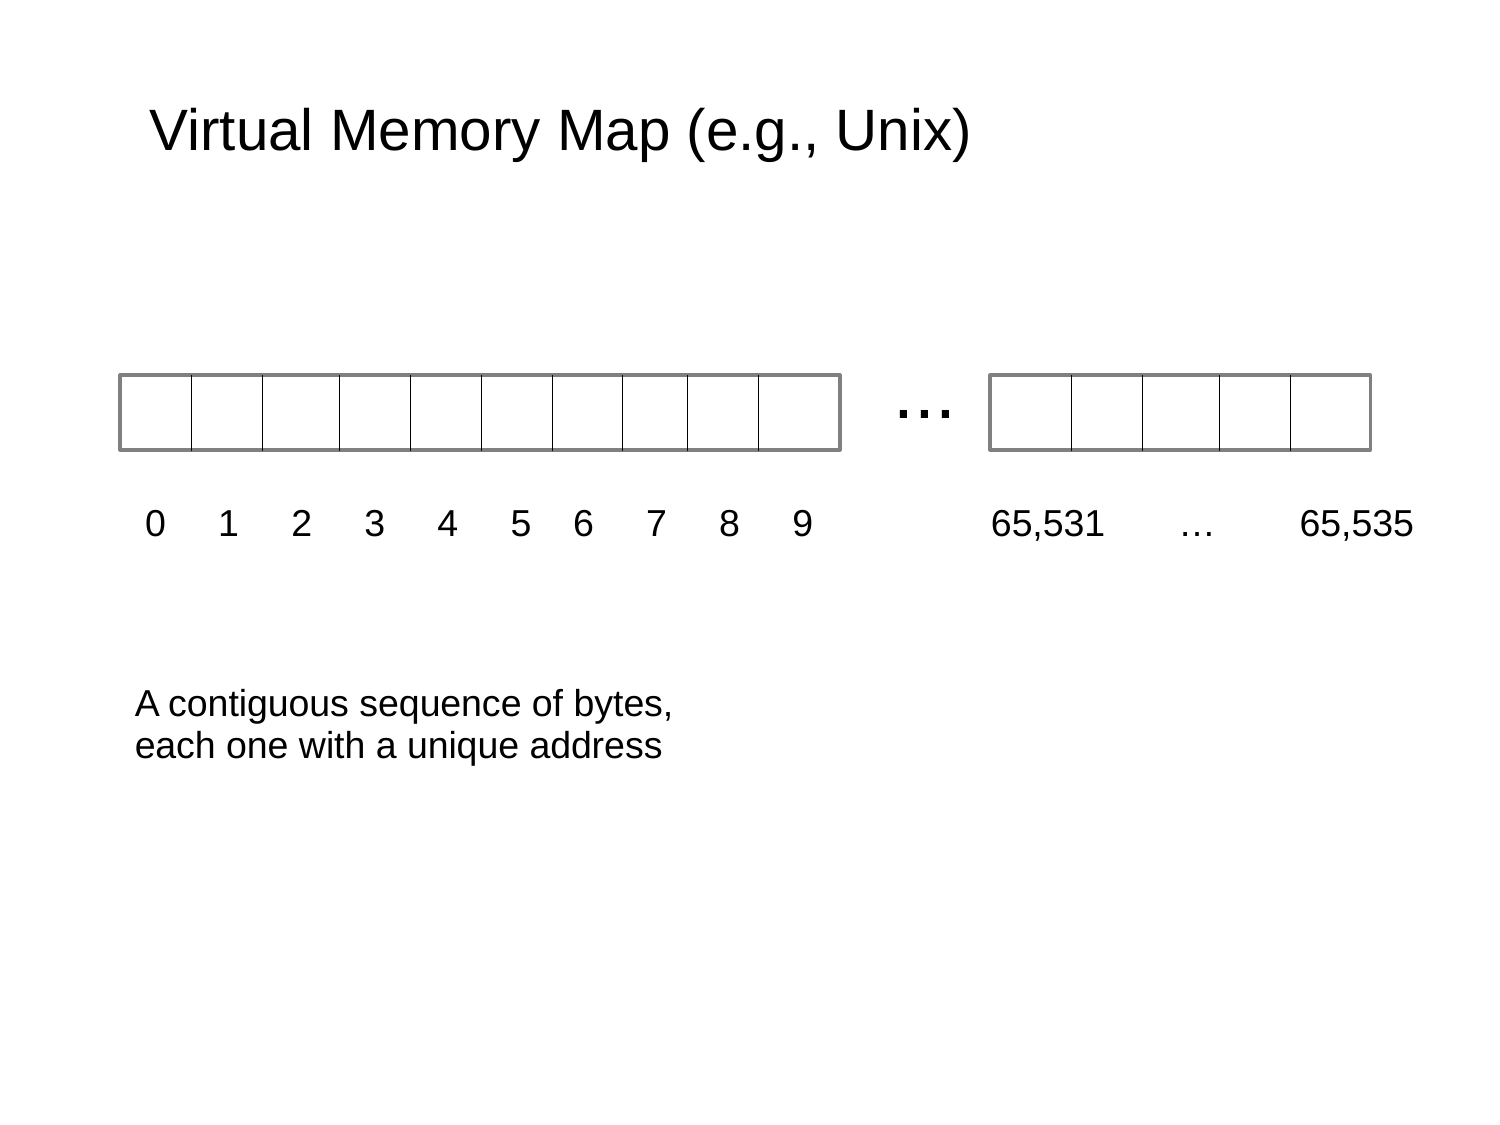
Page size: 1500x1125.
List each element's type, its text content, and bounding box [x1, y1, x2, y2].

text_box Virtual Memory Map (e.g., Unix) [135, 90, 1156, 235]
text_box A contiguous sequence of bytes, each one with a unique address [120, 675, 706, 816]
text_box 0 1 2 3 4 5 6 7 8 9 65,531 … 65,535 [120, 495, 1441, 594]
text_box ... [879, 342, 1015, 442]
